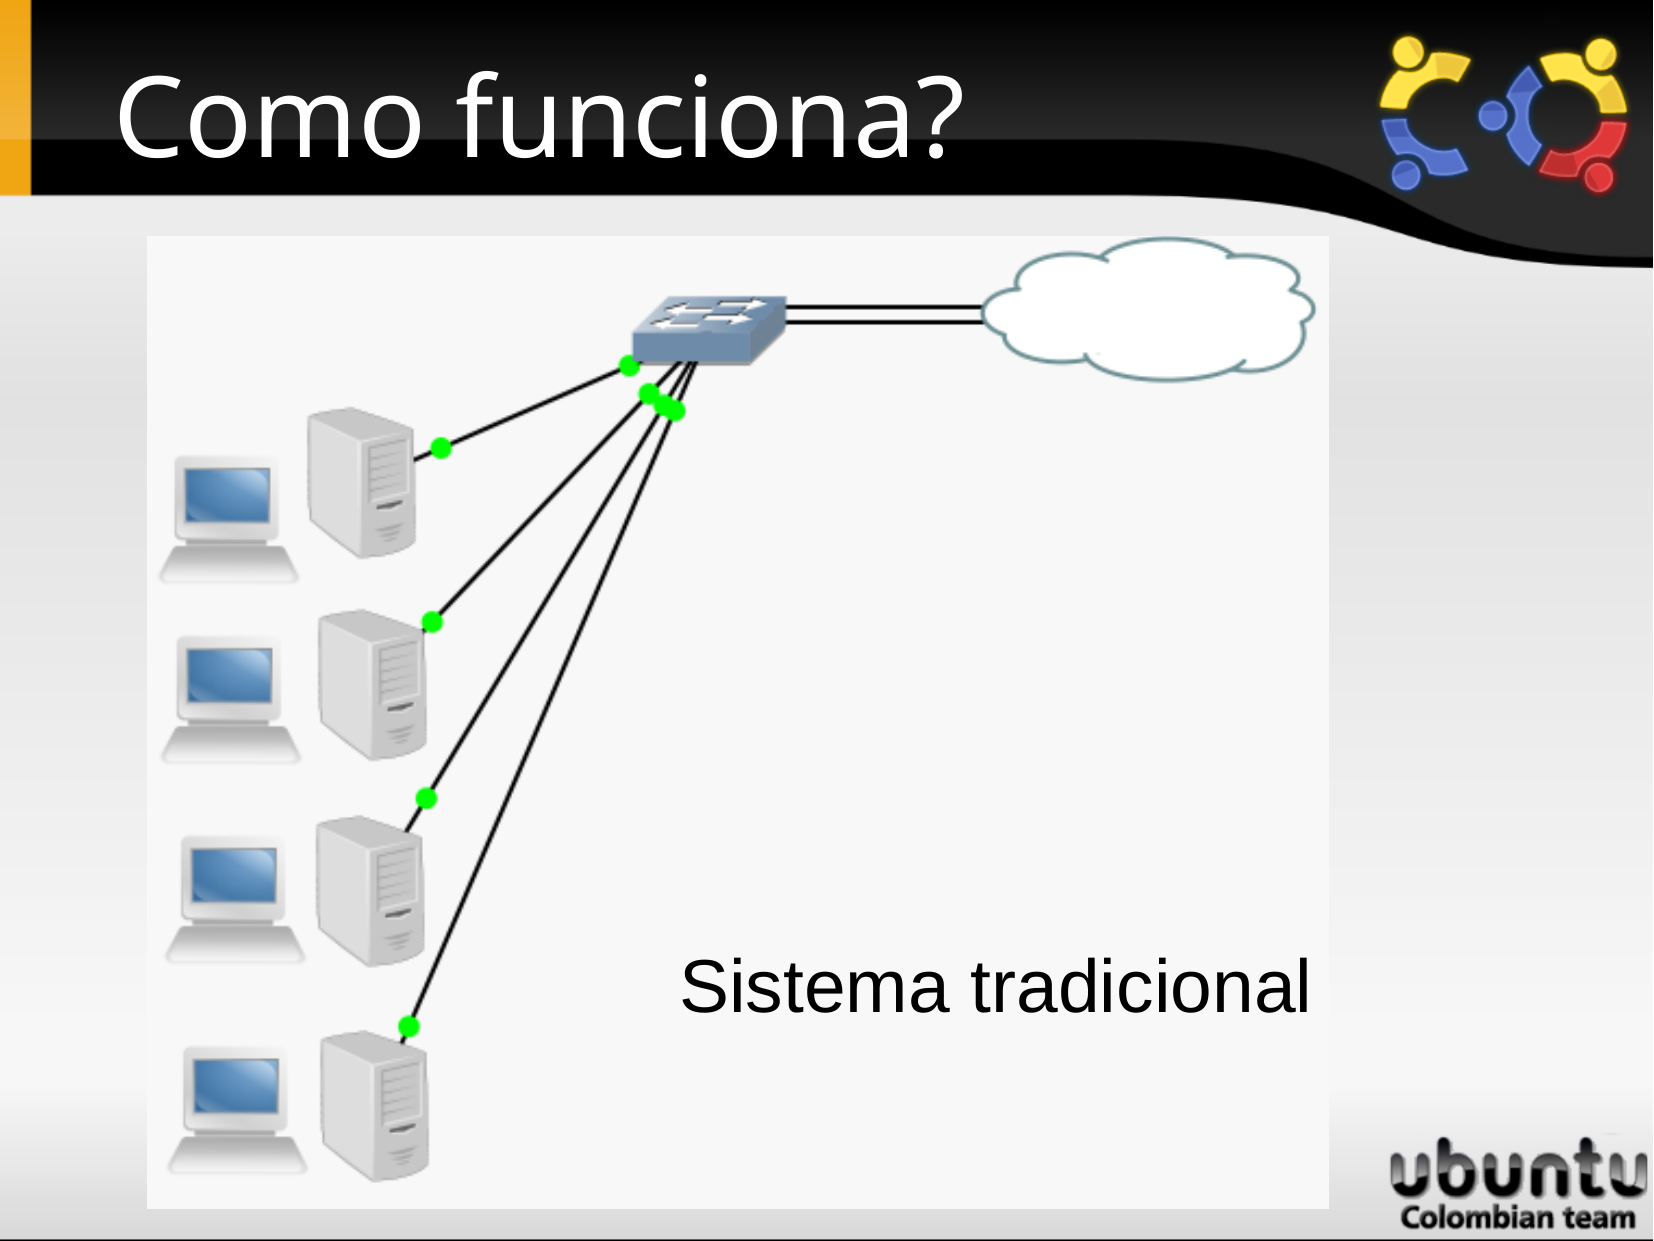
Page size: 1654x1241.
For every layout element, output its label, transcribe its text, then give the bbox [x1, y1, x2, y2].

text_box Como funciona? [59, 29, 1447, 178]
list Sistema tradicional [679, 944, 1329, 1034]
picture [0, 0, 1653, 1241]
